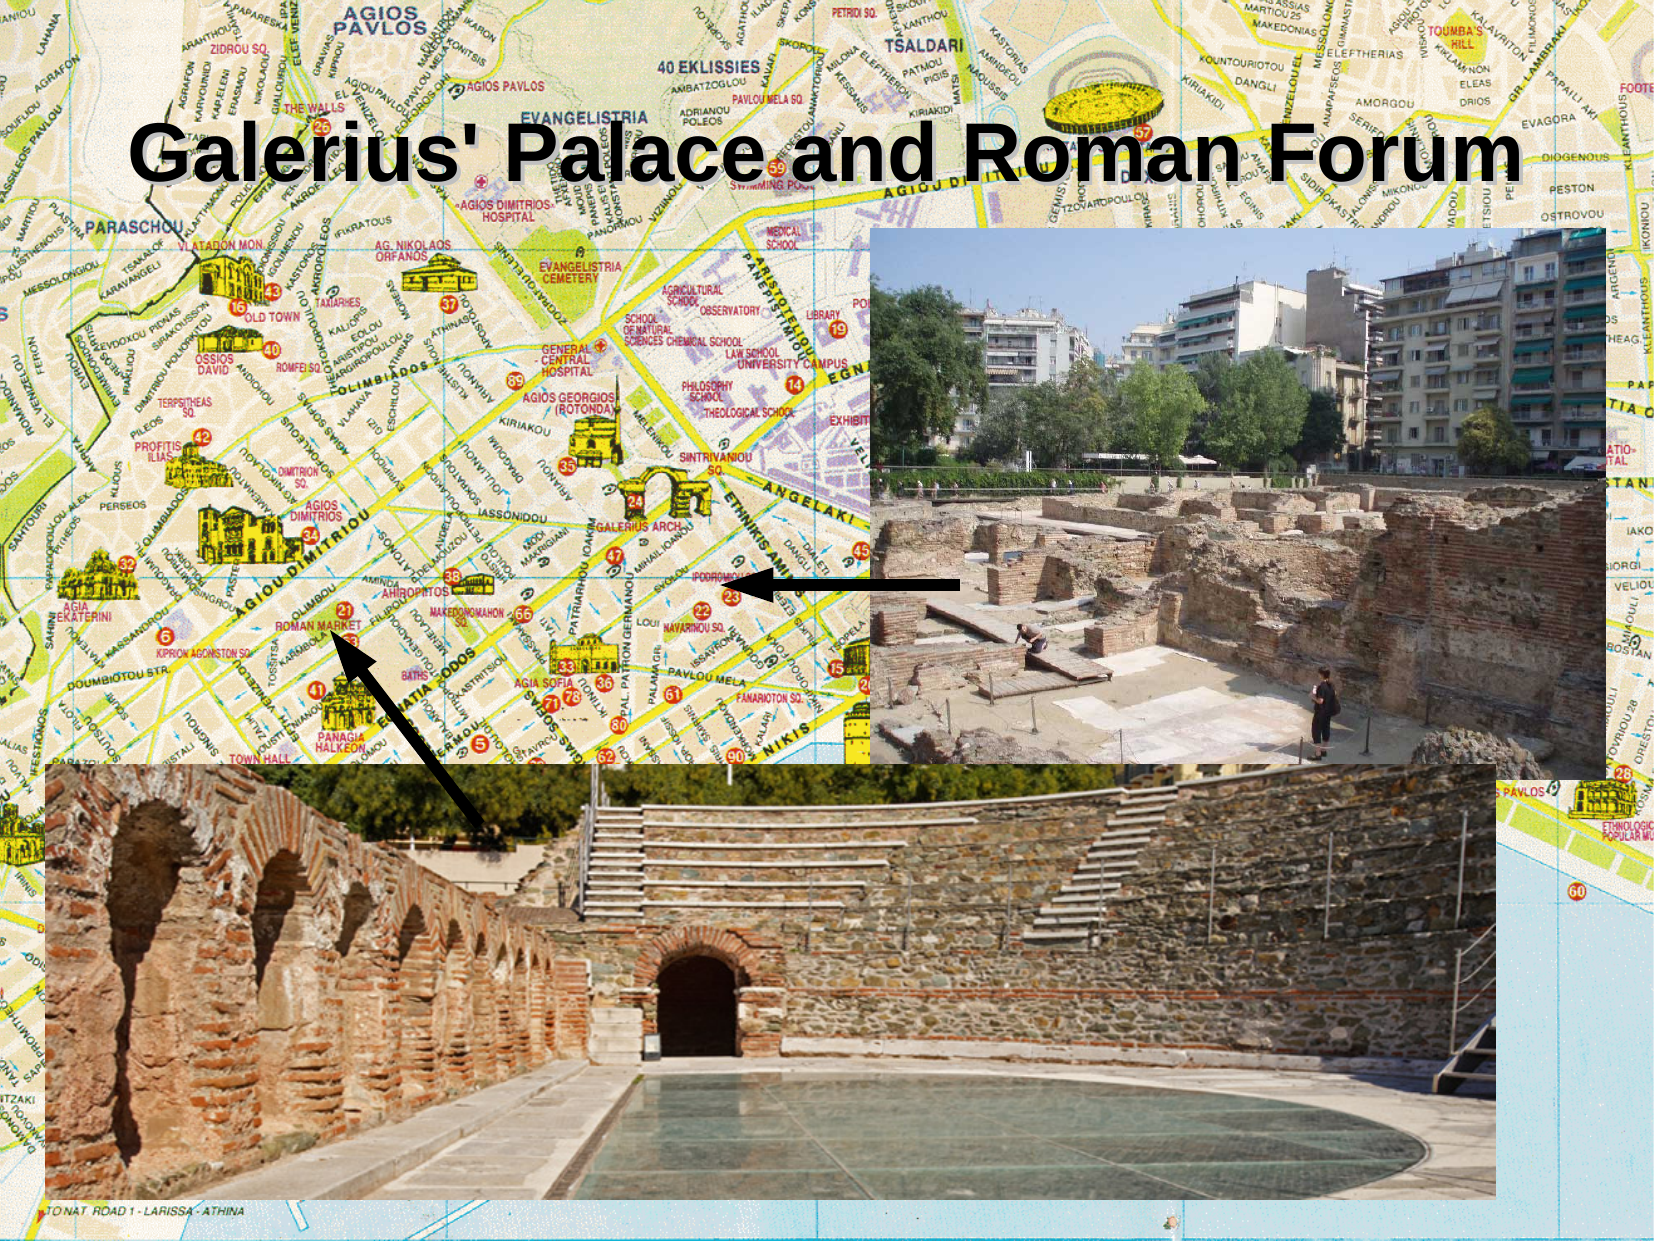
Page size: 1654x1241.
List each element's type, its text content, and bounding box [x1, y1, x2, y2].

picture [0, 0, 1654, 1241]
title Galerius' Palace and Roman Forum [82, 49, 1571, 257]
